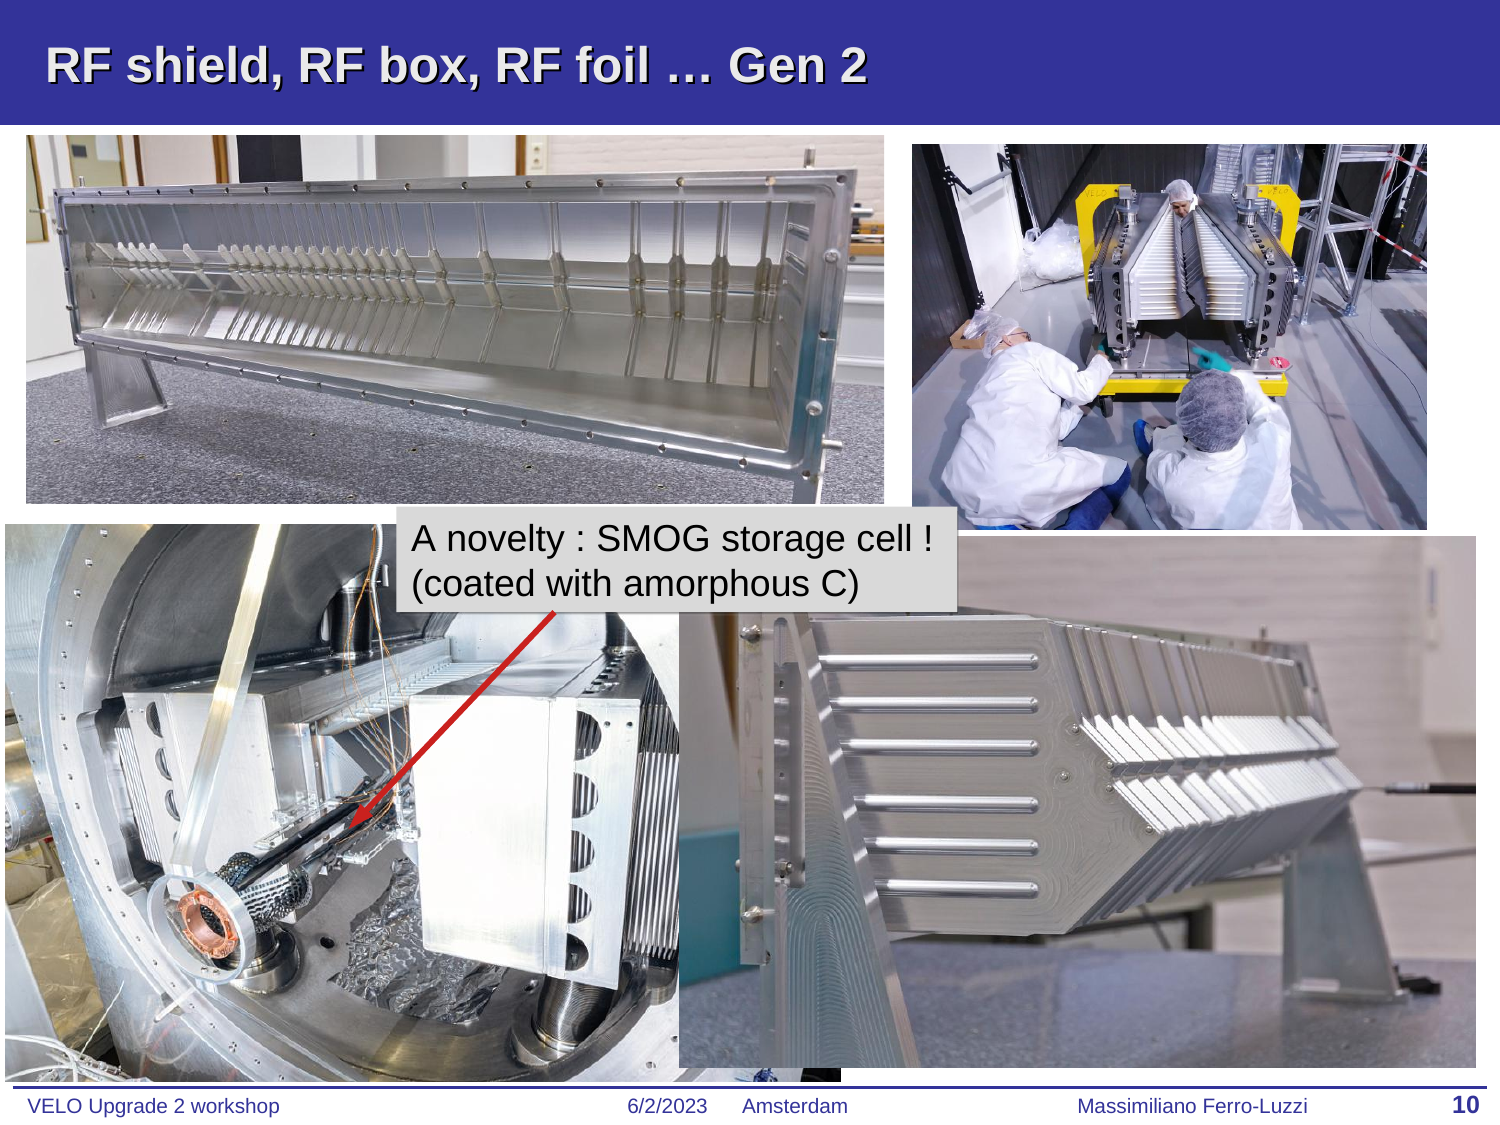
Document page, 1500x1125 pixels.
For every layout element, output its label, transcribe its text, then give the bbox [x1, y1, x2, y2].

text_box A novelty : SMOG storage cell ! (coated with amorphous C) [396, 506, 958, 613]
picture [5, 524, 1476, 1082]
title RF shield, RF box, RF foil … Gen 2 [0, 0, 1500, 125]
picture [912, 144, 1427, 530]
picture [26, 135, 885, 504]
